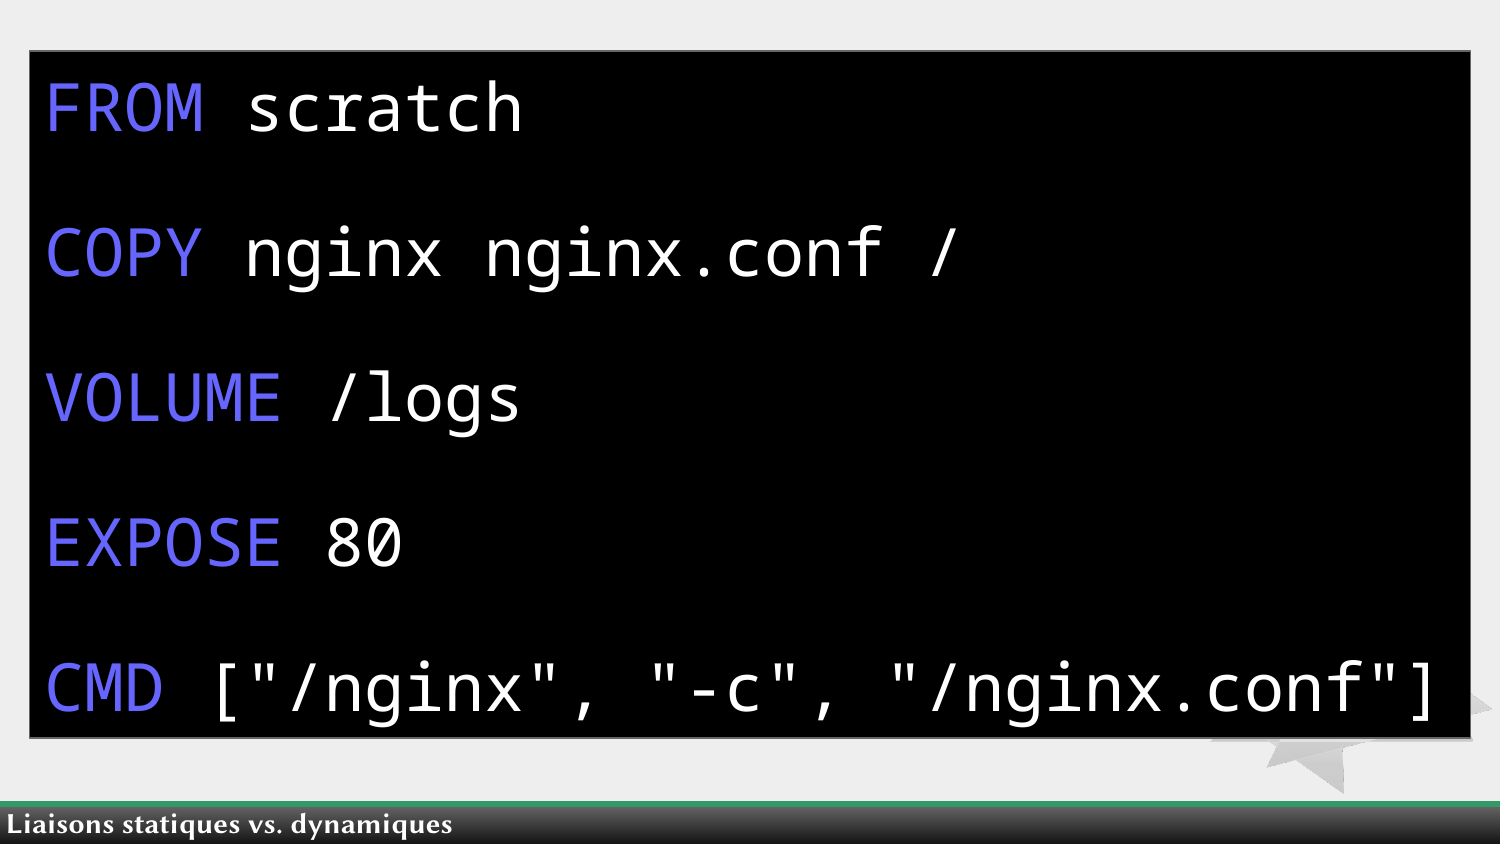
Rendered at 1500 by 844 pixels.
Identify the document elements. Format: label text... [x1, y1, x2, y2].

text_box FROM scratch COPY nginx nginx.conf / VOLUME /logs EXPOSE 80 CMD ["/nginx", "-c", "/nginx.conf"] [29, 51, 1471, 739]
title Liaisons statiques vs. dynamiques [5, 801, 1075, 844]
picture [1187, 587, 1492, 794]
